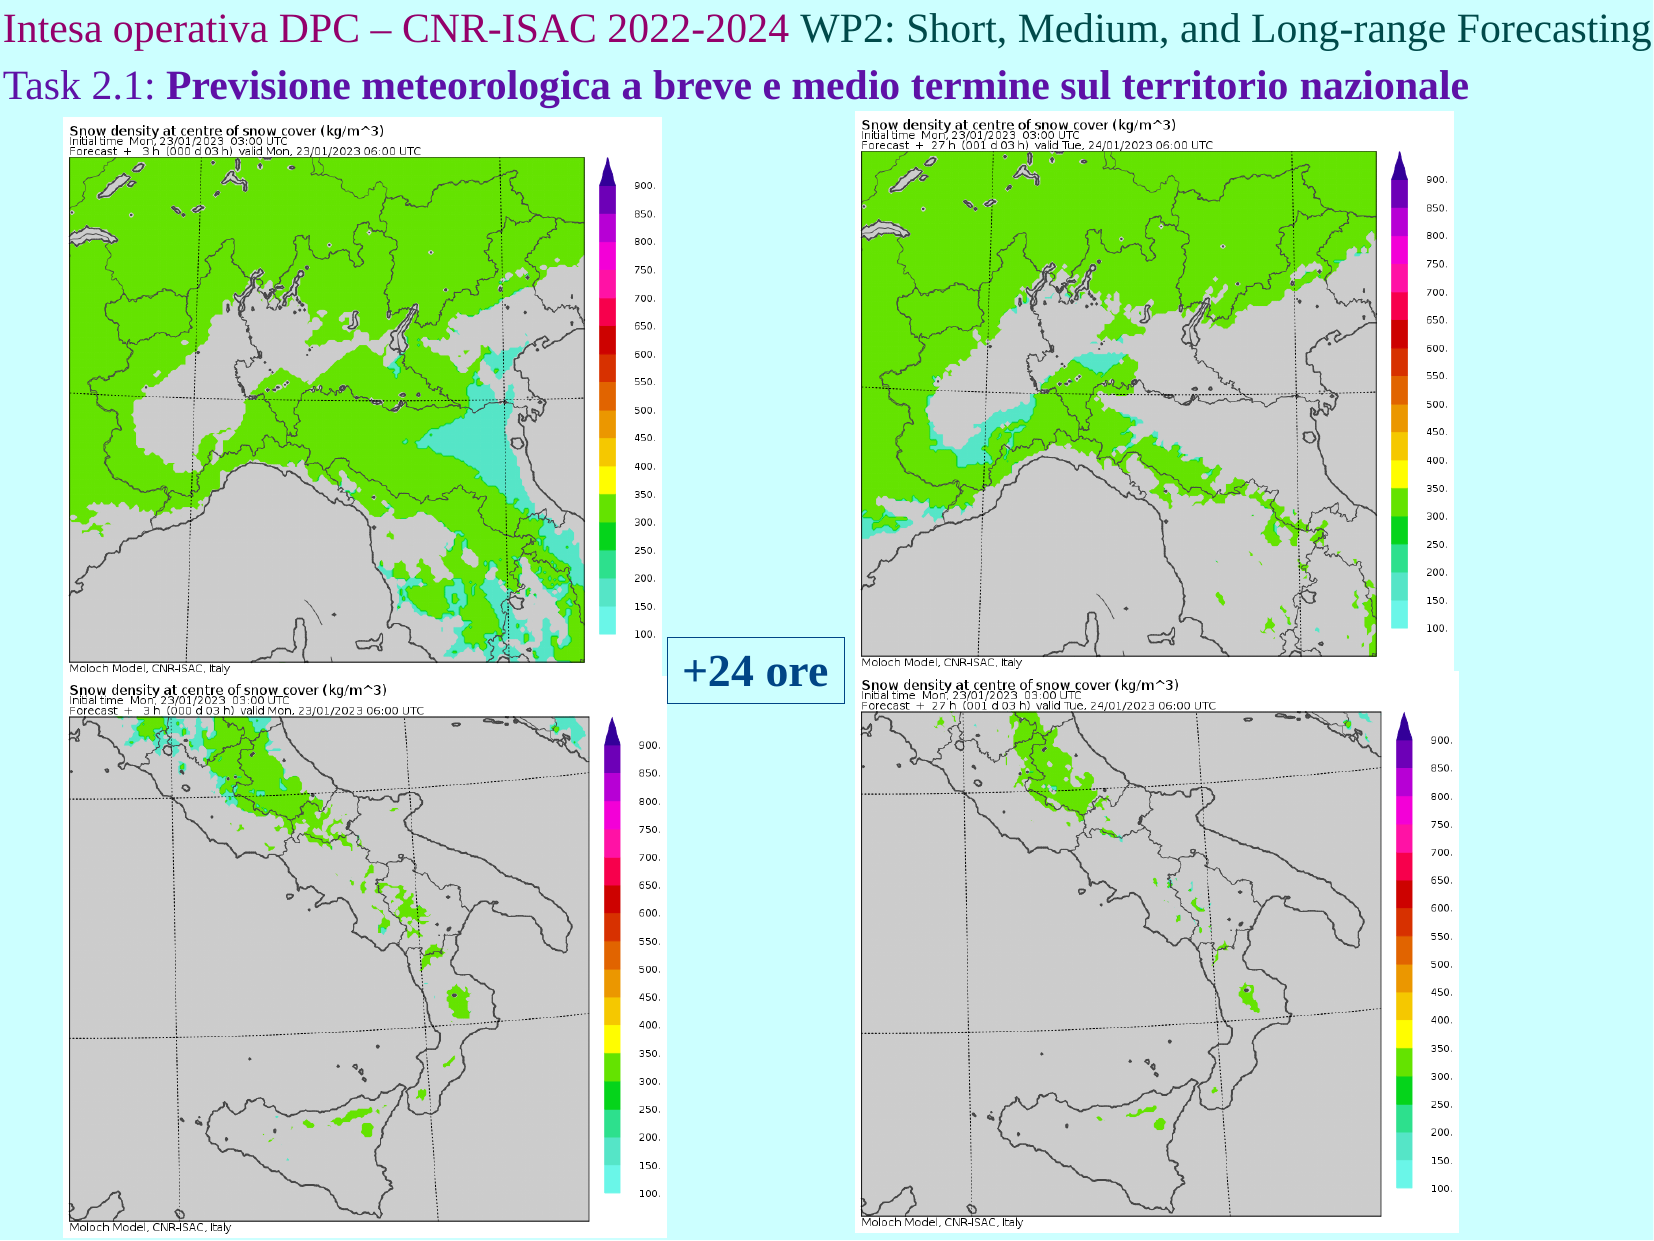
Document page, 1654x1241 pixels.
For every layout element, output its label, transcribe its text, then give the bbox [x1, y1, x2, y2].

text_box +24 ore [667, 637, 845, 704]
text_box Intesa operativa DPC – CNR-ISAC 2022-2024 WP2: Short, Medium, and Long-range Forecasting Task 2.1: Previsione meteorologica a breve e medio termine sul territorio nazionale [0, 2, 1654, 148]
picture [855, 111, 1459, 1233]
picture [63, 117, 667, 1238]
